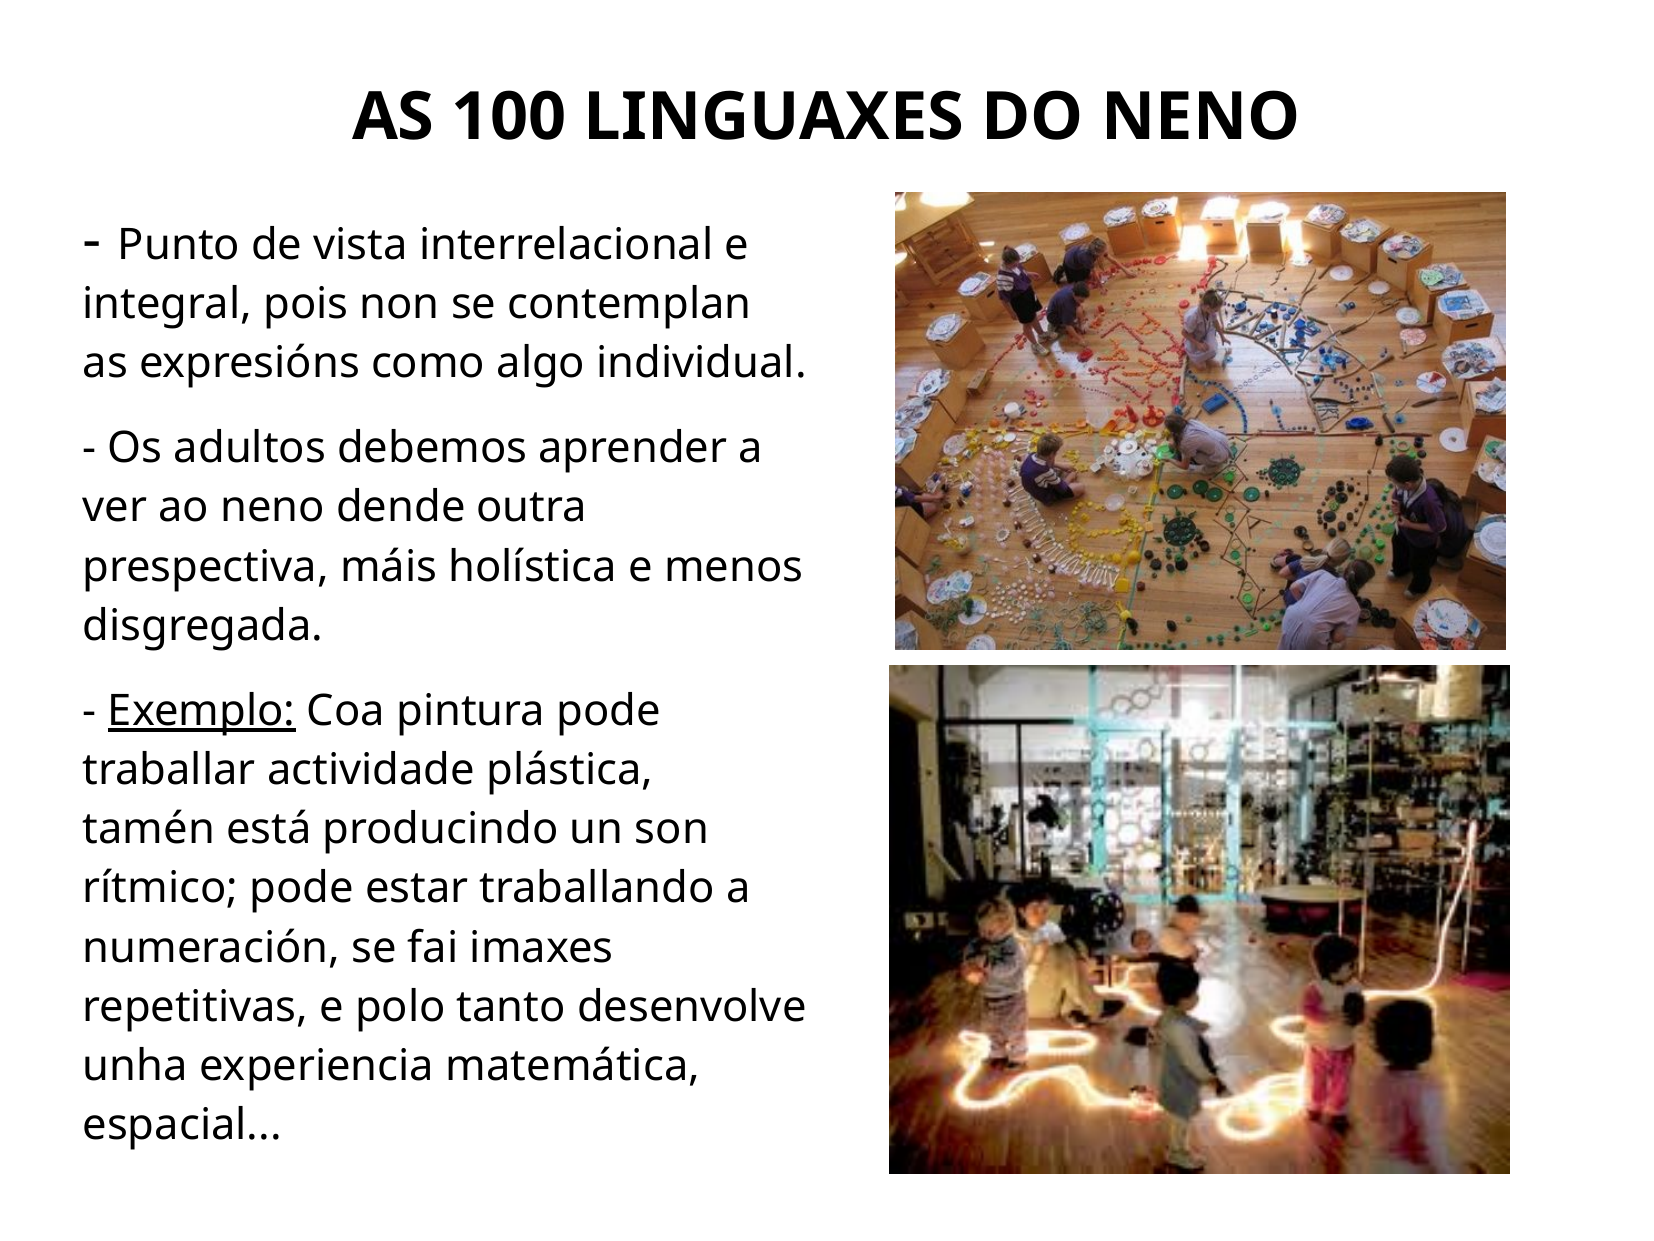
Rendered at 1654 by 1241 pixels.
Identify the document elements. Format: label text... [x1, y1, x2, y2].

picture [889, 665, 1510, 1174]
picture [895, 192, 1506, 650]
title AS 100 LINGUAXES DO NENO [82, 49, 1571, 178]
list - Punto de vista interrelacional e integral, pois non se contemplan as expresións como algo individual. - Os adultos debemos aprender a ver ao neno dende outra prespectiva, máis holística e menos disgregada. - Exemplo: Coa pintura pode traballar actividade plástica, tamén está producindo un son rítmico; pode estar traballando a numeración, se fai imaxes repetitivas, e polo tanto desenvolve unha experiencia matemática, espacial... [82, 206, 809, 1182]
